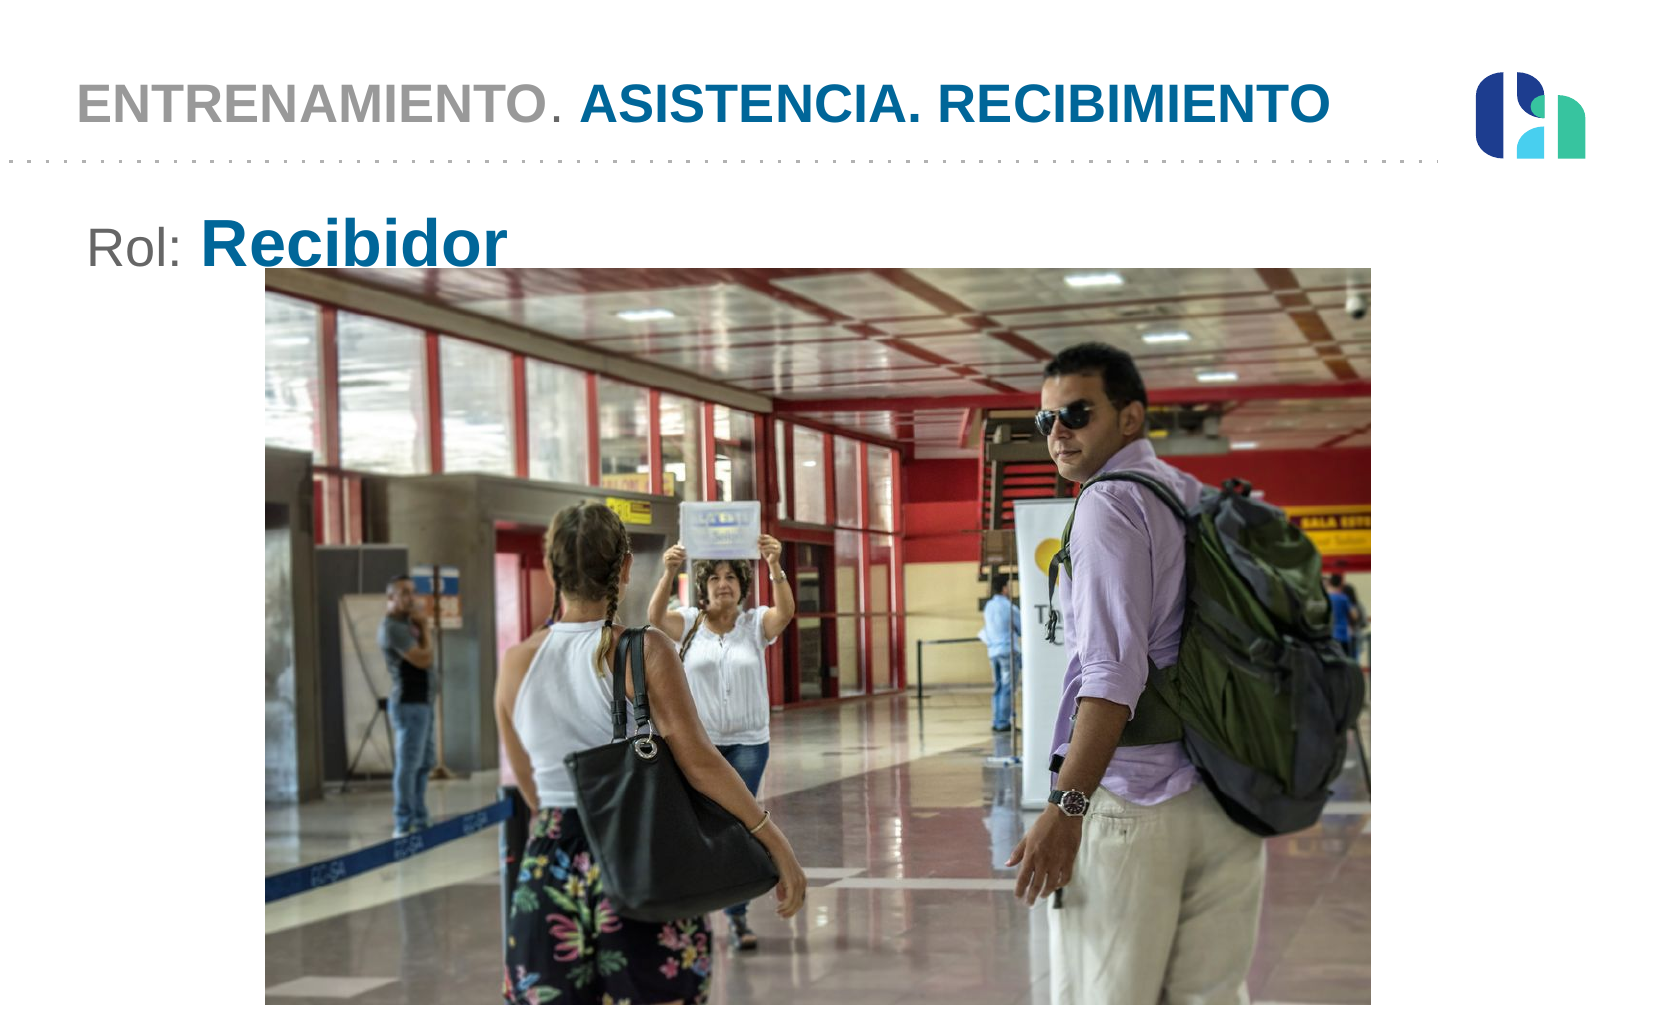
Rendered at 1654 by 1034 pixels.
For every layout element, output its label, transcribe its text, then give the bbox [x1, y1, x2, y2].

picture [1475, 72, 1586, 159]
text_box Rol: Recibidor [56, 161, 593, 401]
picture [265, 268, 1371, 1005]
text_box ENTRENAMIENTO. ASISTENCIA. RECIBIMIENTO [76, 59, 1381, 142]
